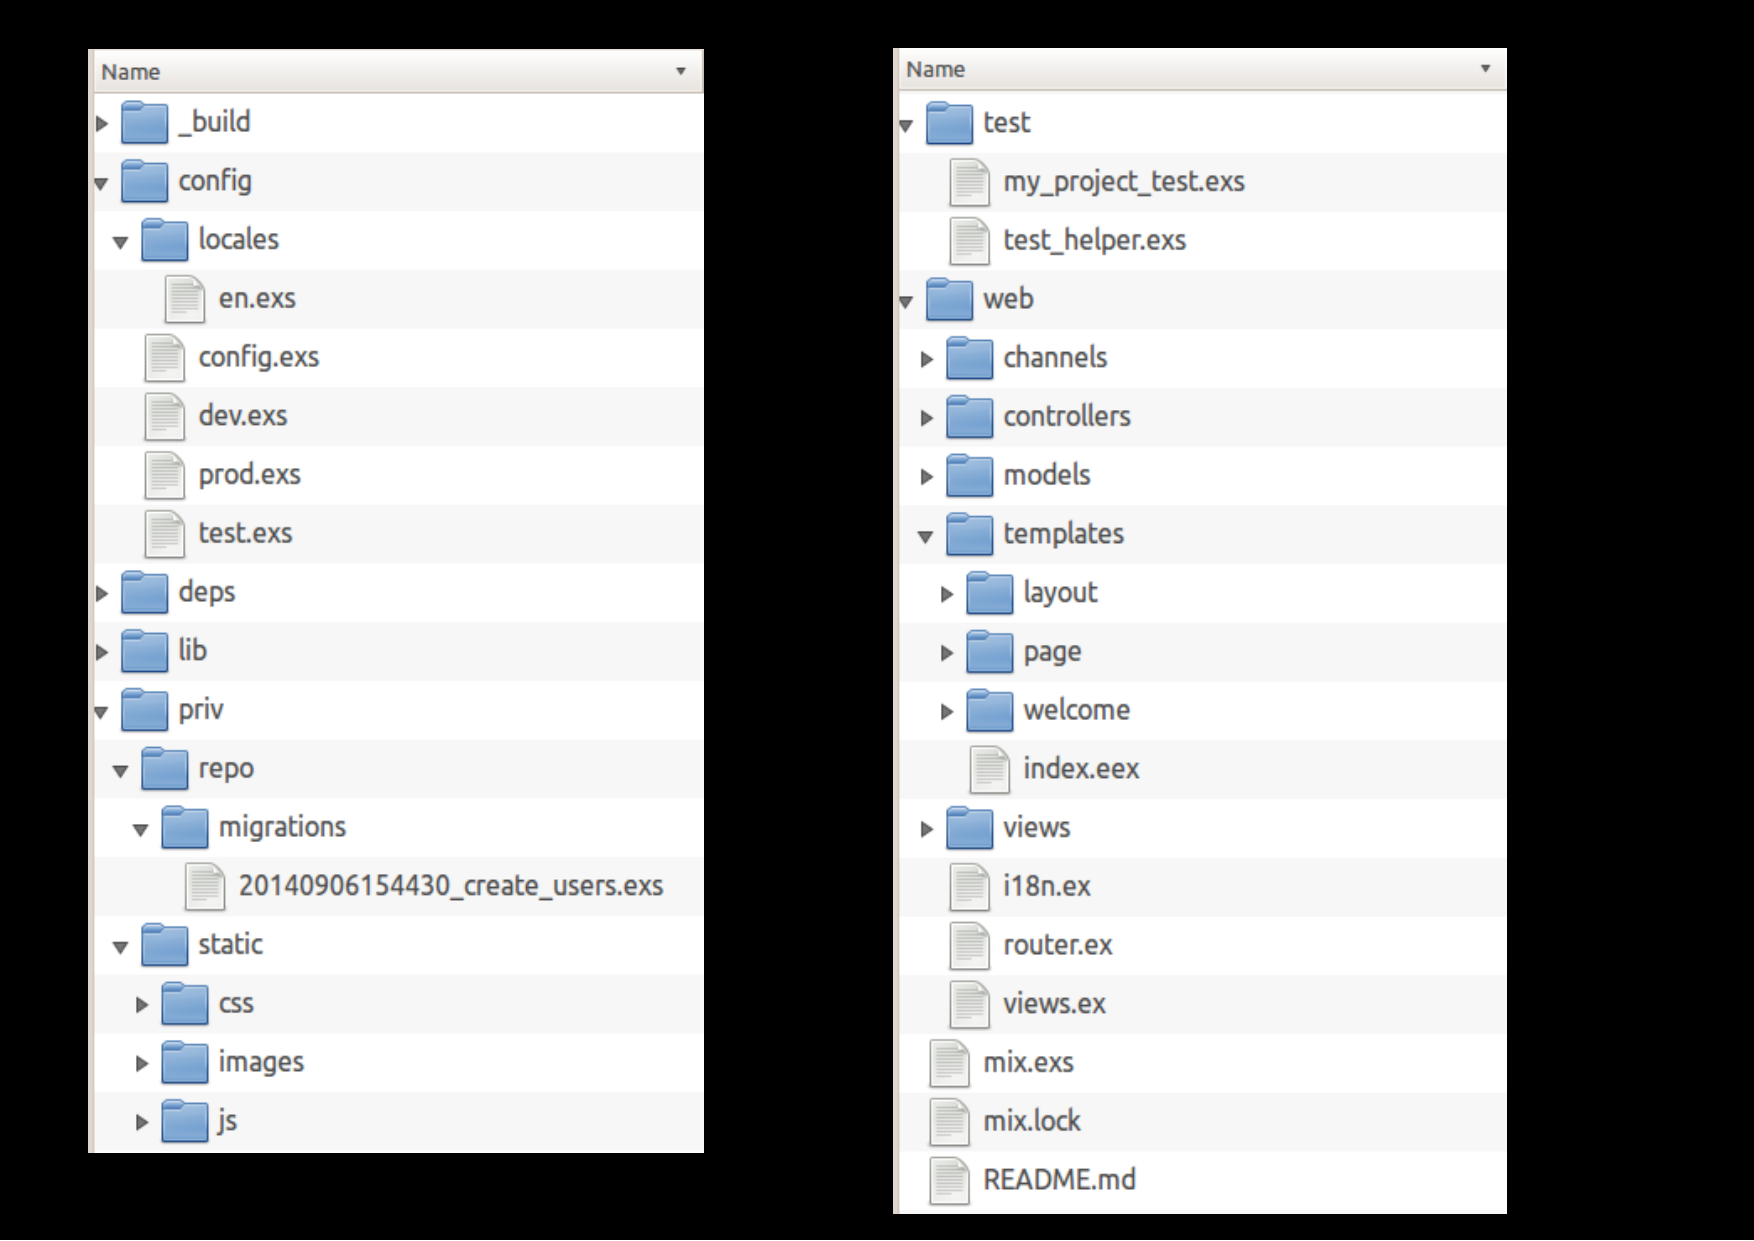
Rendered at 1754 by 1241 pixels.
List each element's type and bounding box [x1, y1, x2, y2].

picture [88, 49, 704, 1153]
picture [893, 48, 1507, 1215]
